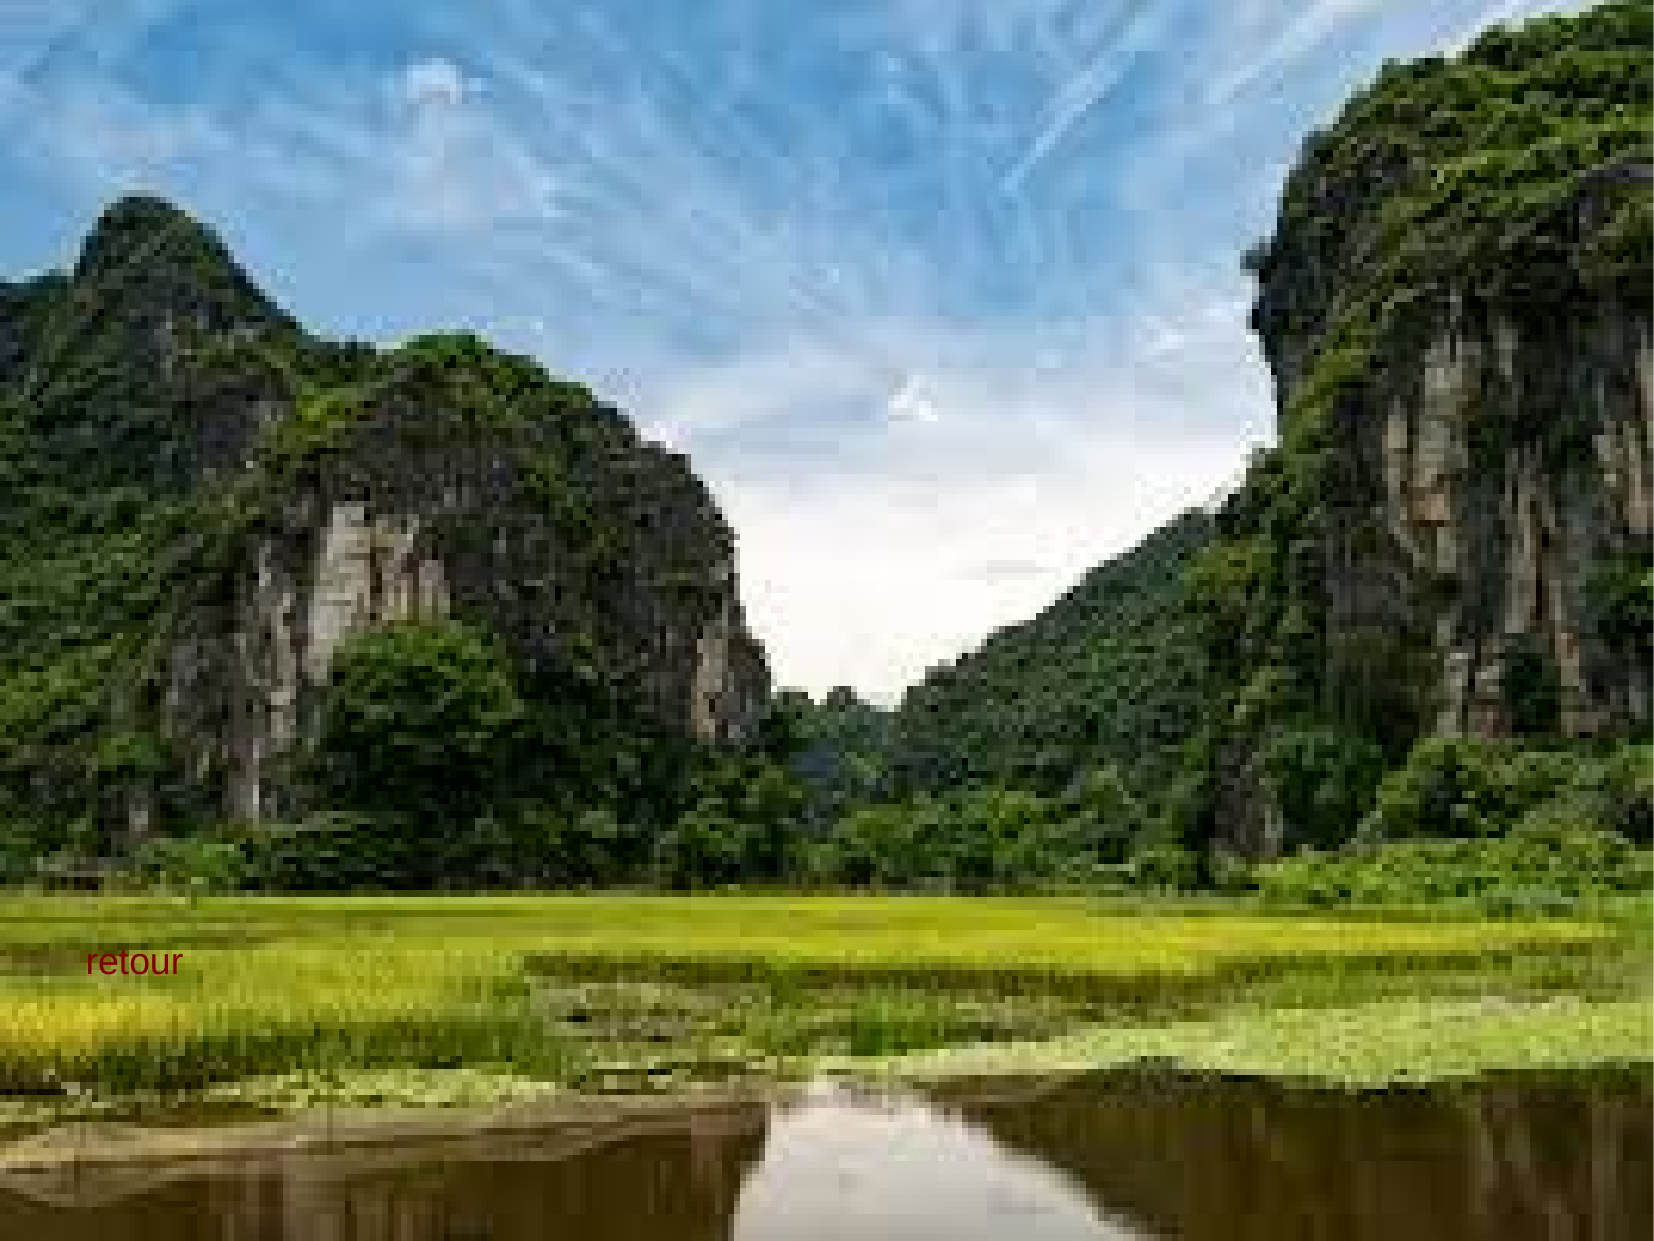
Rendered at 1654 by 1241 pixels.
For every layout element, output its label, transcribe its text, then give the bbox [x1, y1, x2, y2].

text_box retour [70, 933, 343, 990]
picture [0, 0, 1654, 1241]
